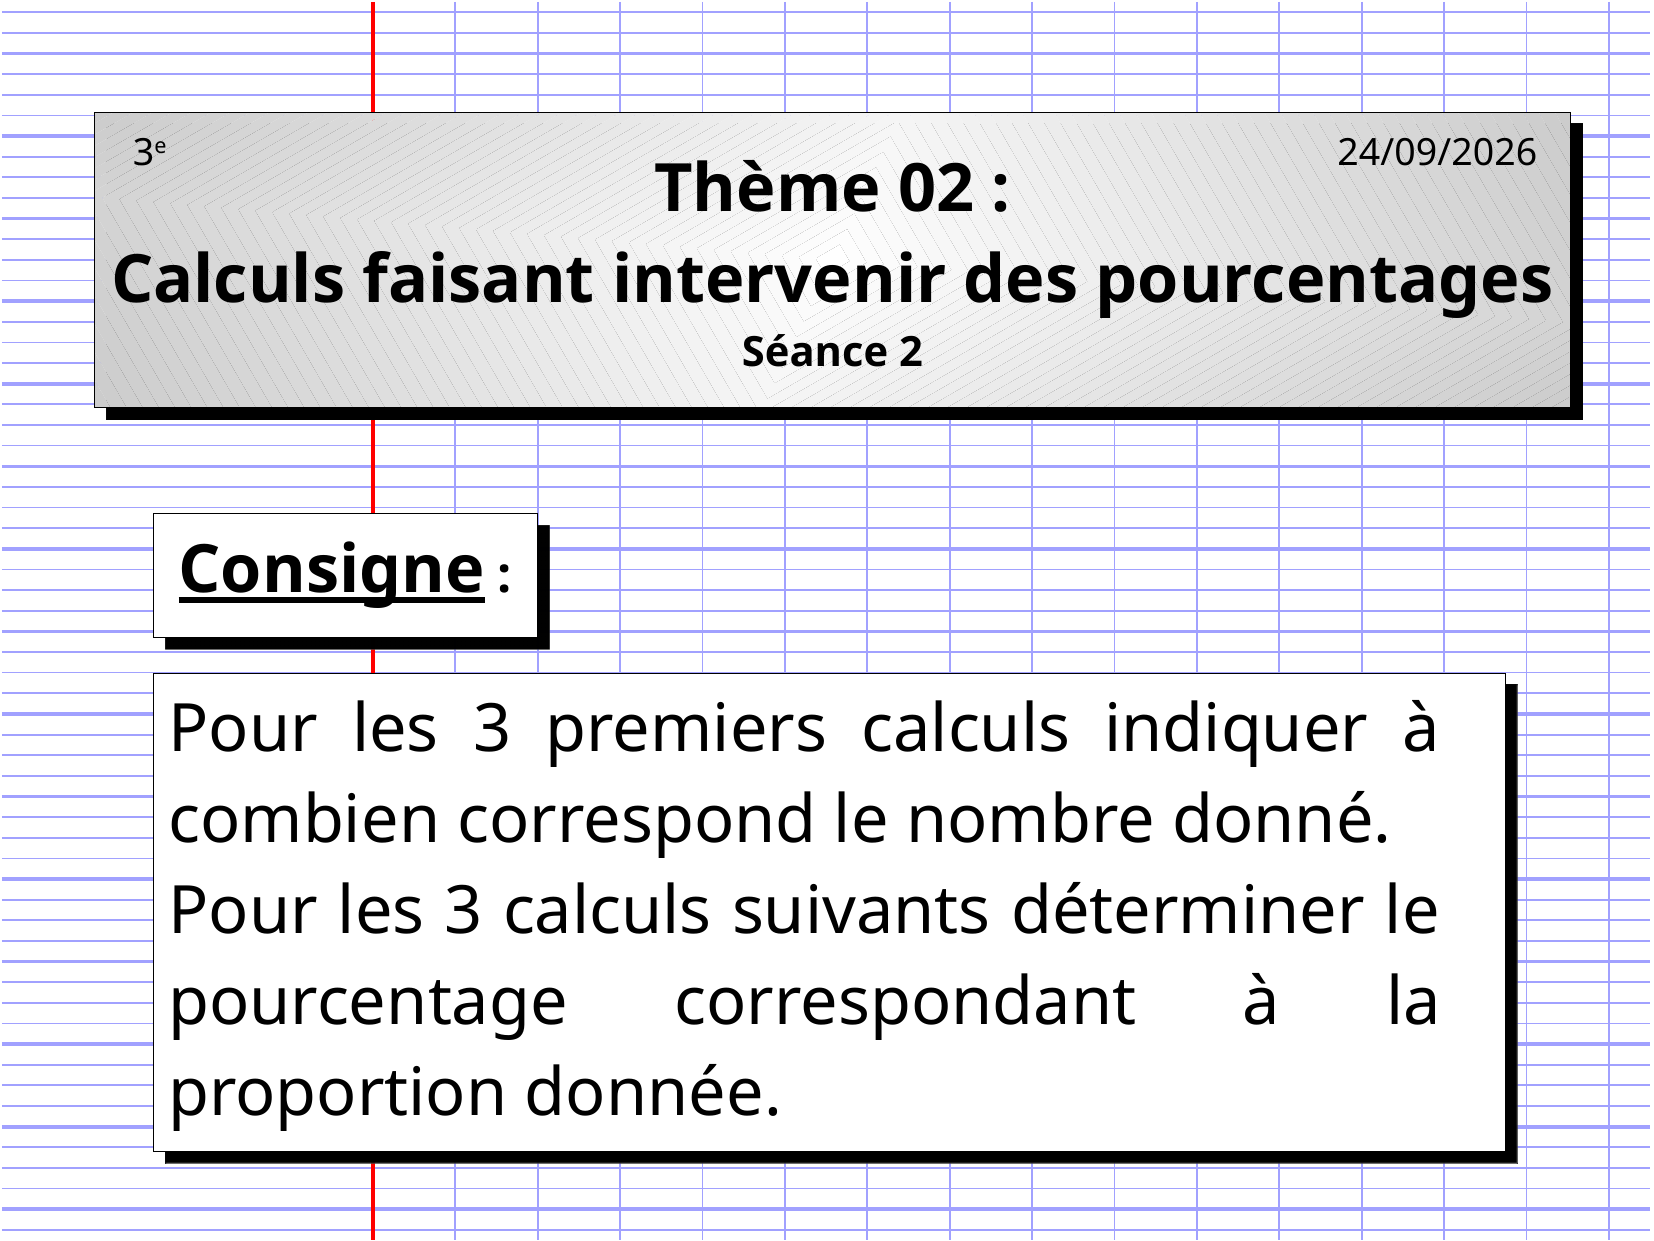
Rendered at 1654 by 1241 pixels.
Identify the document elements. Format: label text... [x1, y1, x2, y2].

picture [0, 0, 1654, 1241]
text_box Thème 02 : Calculs faisant intervenir des pourcentages Séance 2 [94, 112, 1571, 408]
text_box Pour les 3 premiers calculs indiquer à combien correspond le nombre donné. Pour les 3 calculs suivants déterminer le pourcentage correspondant à la proportion donnée. [153, 673, 1506, 1152]
text_box Consigne : [153, 513, 538, 638]
text_box 15/09/2011 [1322, 118, 1560, 186]
text_box 3e [118, 118, 207, 186]
